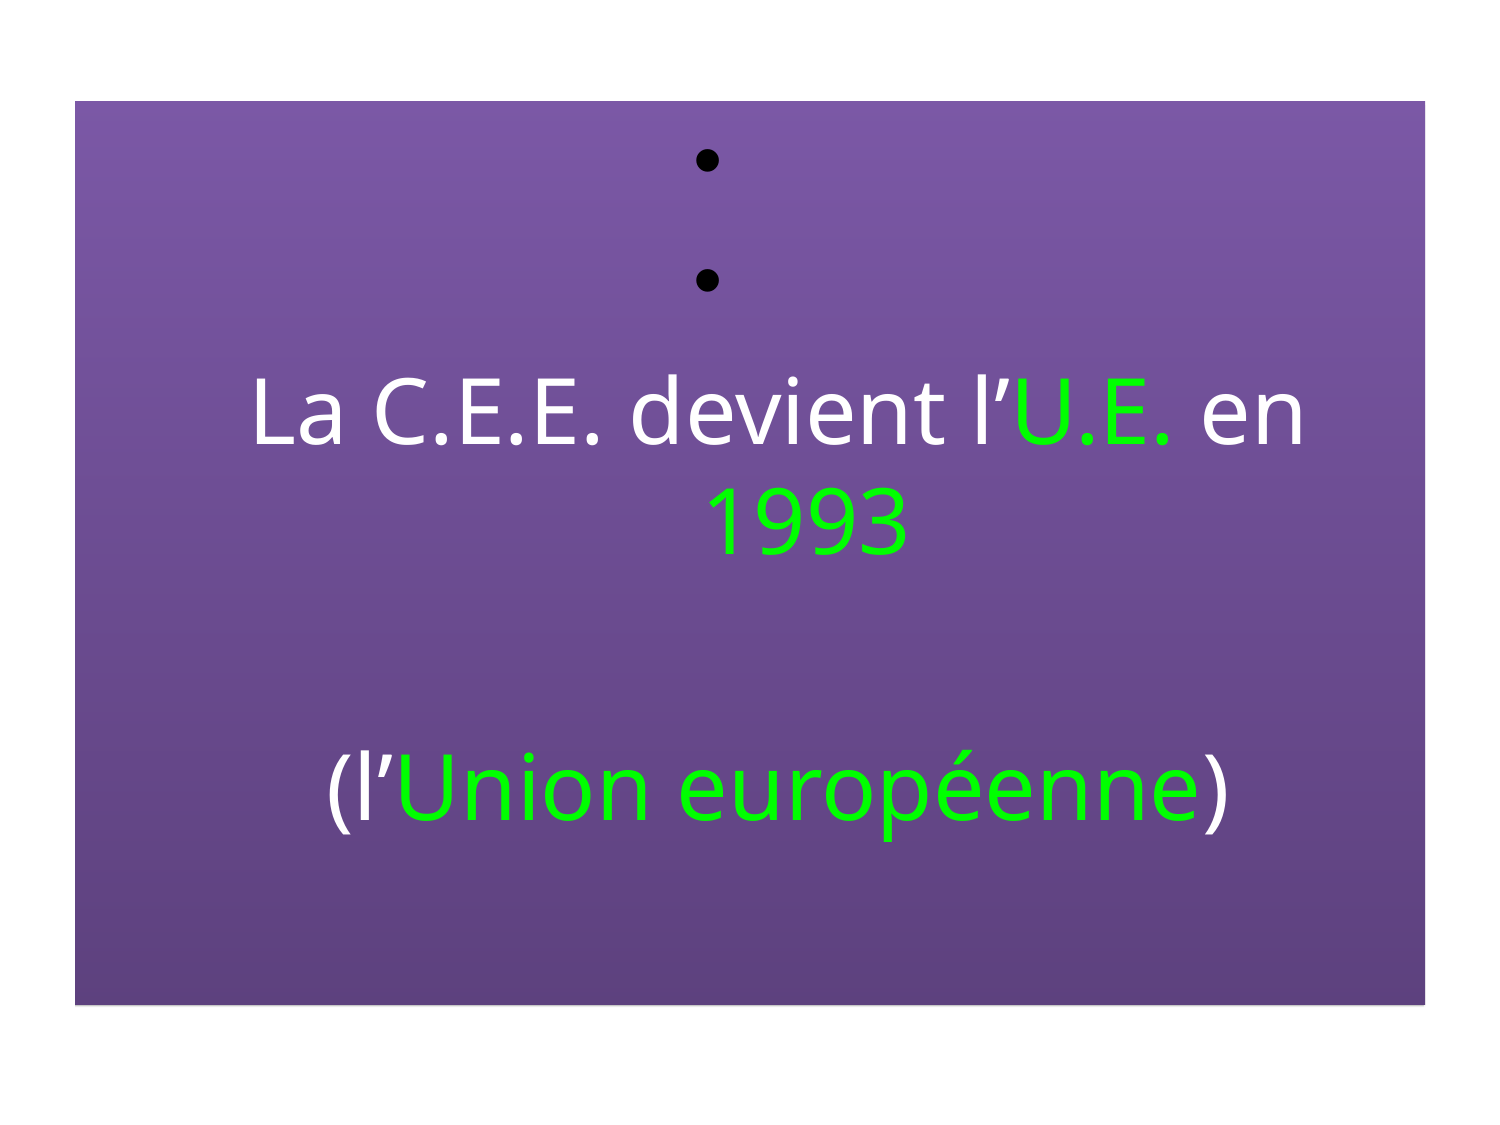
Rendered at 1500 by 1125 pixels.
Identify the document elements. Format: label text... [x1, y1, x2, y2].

list La C.E.E. devient l’U.E. en 1993 (l’Union européenne) [75, 101, 1426, 1005]
